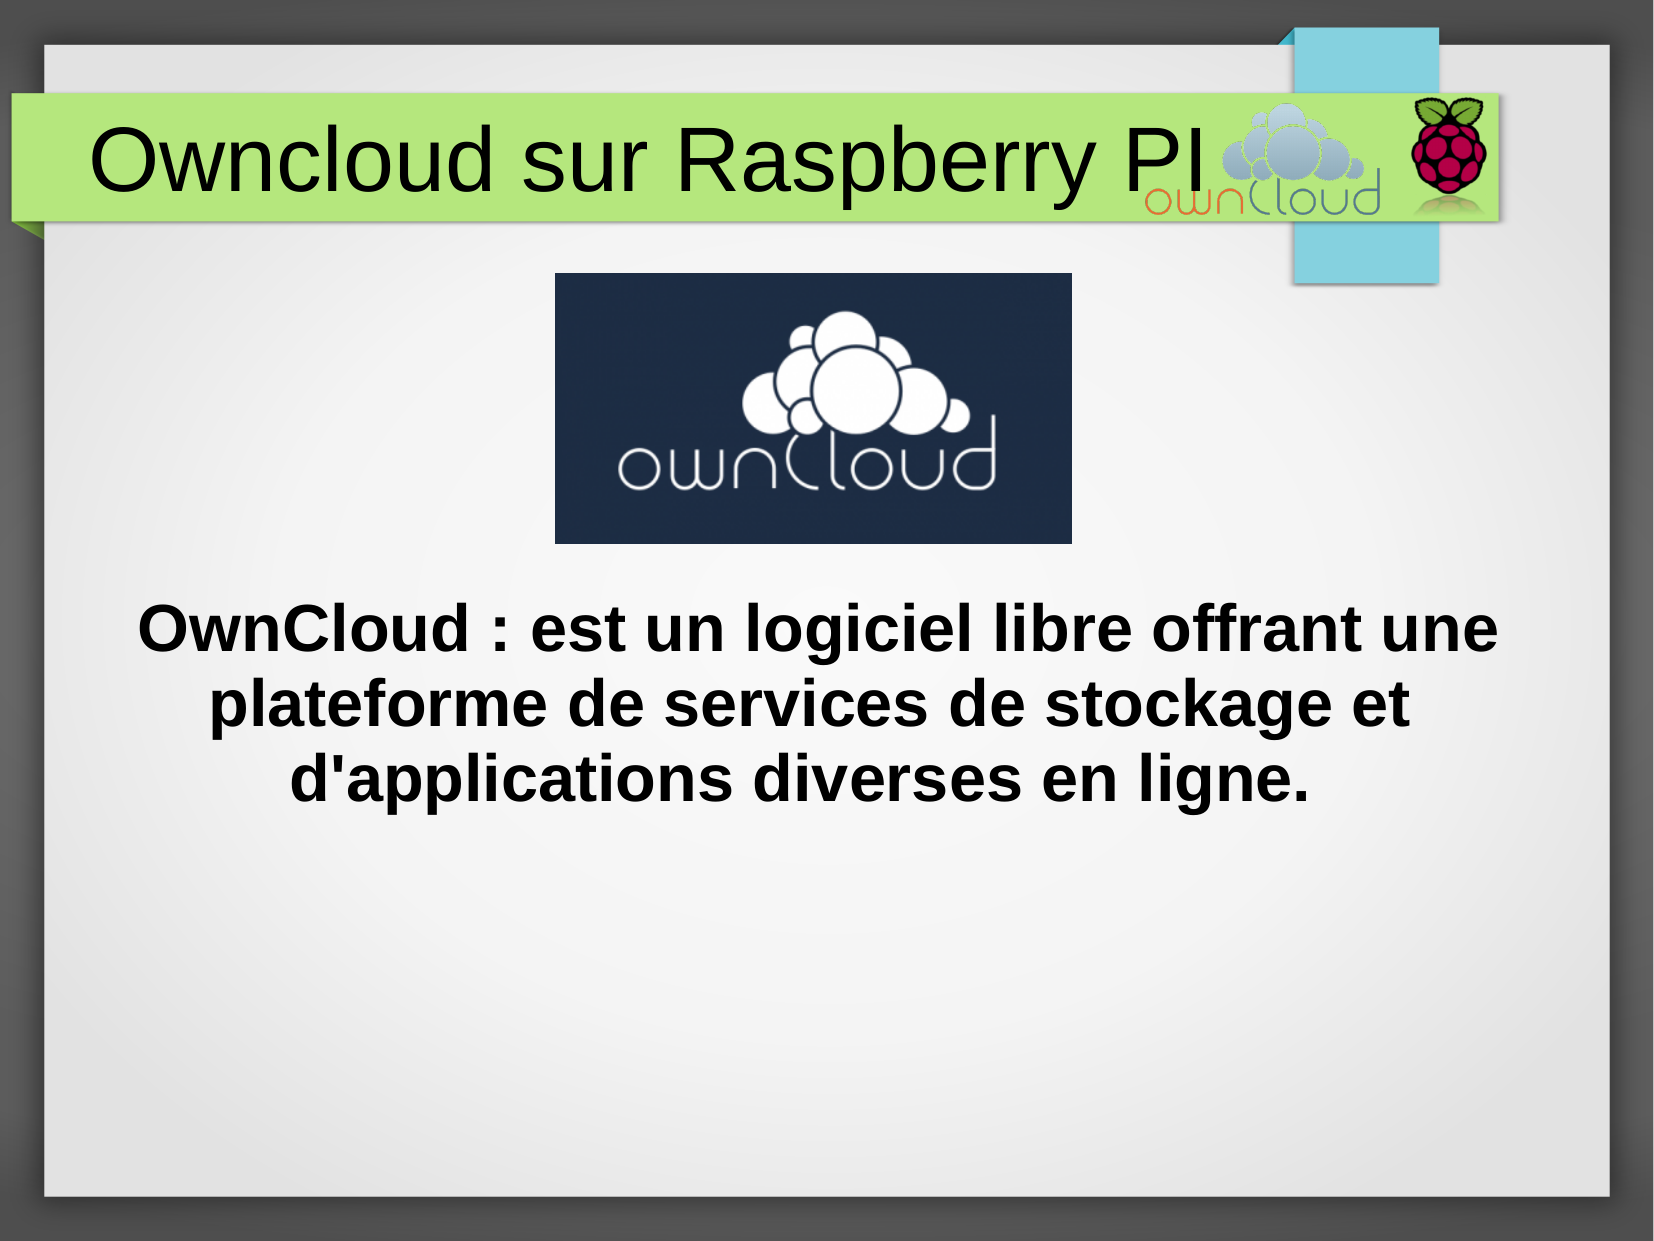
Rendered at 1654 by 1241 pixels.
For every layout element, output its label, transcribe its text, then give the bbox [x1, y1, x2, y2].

picture [0, 0, 1654, 1241]
subtitle OwnCloud : est un logiciel libre offrant une plateforme de services de stockage et d'applications diverses en ligne. [82, 343, 1538, 1063]
title Owncloud sur Raspberry PI [70, 106, 1229, 213]
